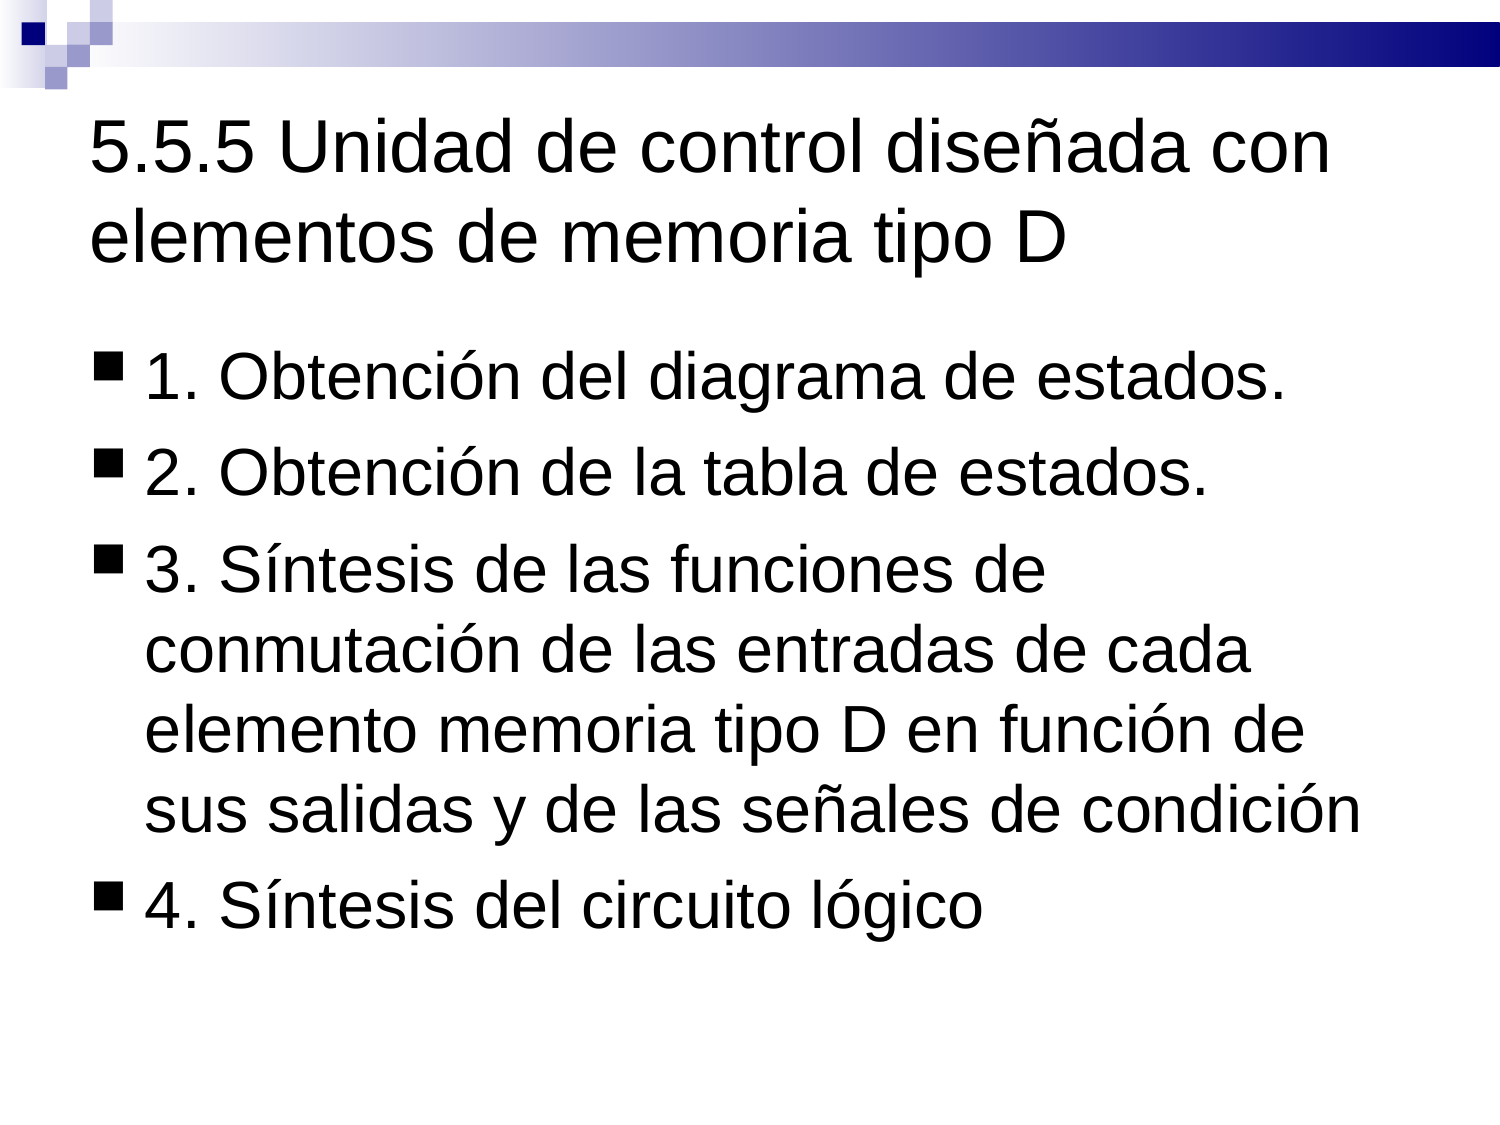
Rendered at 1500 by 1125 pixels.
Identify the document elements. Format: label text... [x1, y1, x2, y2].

list 1. Obtención del diagrama de estados. 2. Obtención de la tabla de estados. 3. Síntesis de las funciones de conmutación de las entradas de cada elemento memoria tipo D en función de sus salidas y de las señales de condición 4. Síntesis del circuito lógico [75, 324, 1426, 963]
title 5.5.5 Unidad de control diseñada con elementos de memoria tipo D [75, 75, 1426, 301]
